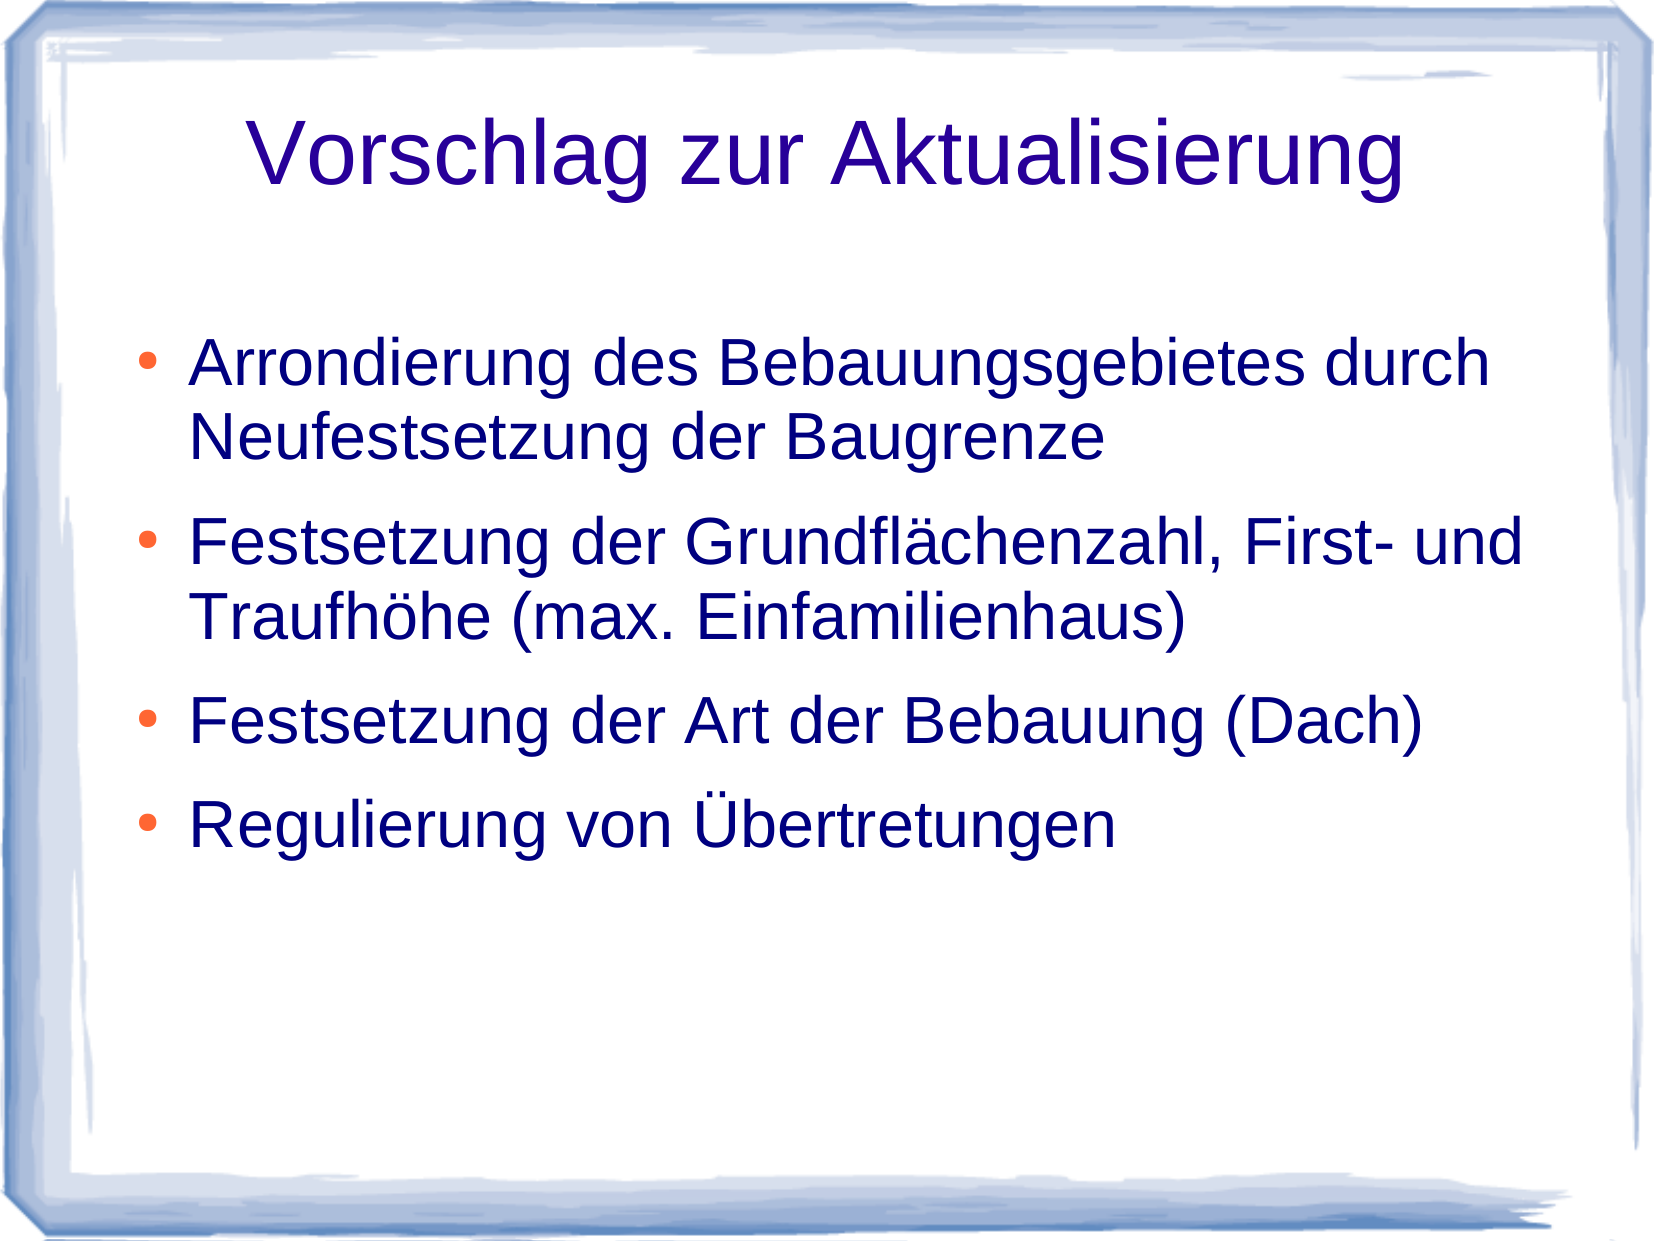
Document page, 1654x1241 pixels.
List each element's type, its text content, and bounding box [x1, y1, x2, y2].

list Arrondierung des Bebauungsgebietes durch Neufestsetzung der Baugrenze Festsetzung der Grundflächenzahl, First- und Traufhöhe (max. Einfamilienhaus) Festsetzung der Art der Bebauung (Dach) Regulierung von Übertretungen [118, 324, 1571, 1004]
picture [0, 0, 1654, 1241]
title Vorschlag zur Aktualisierung [82, 49, 1571, 257]
